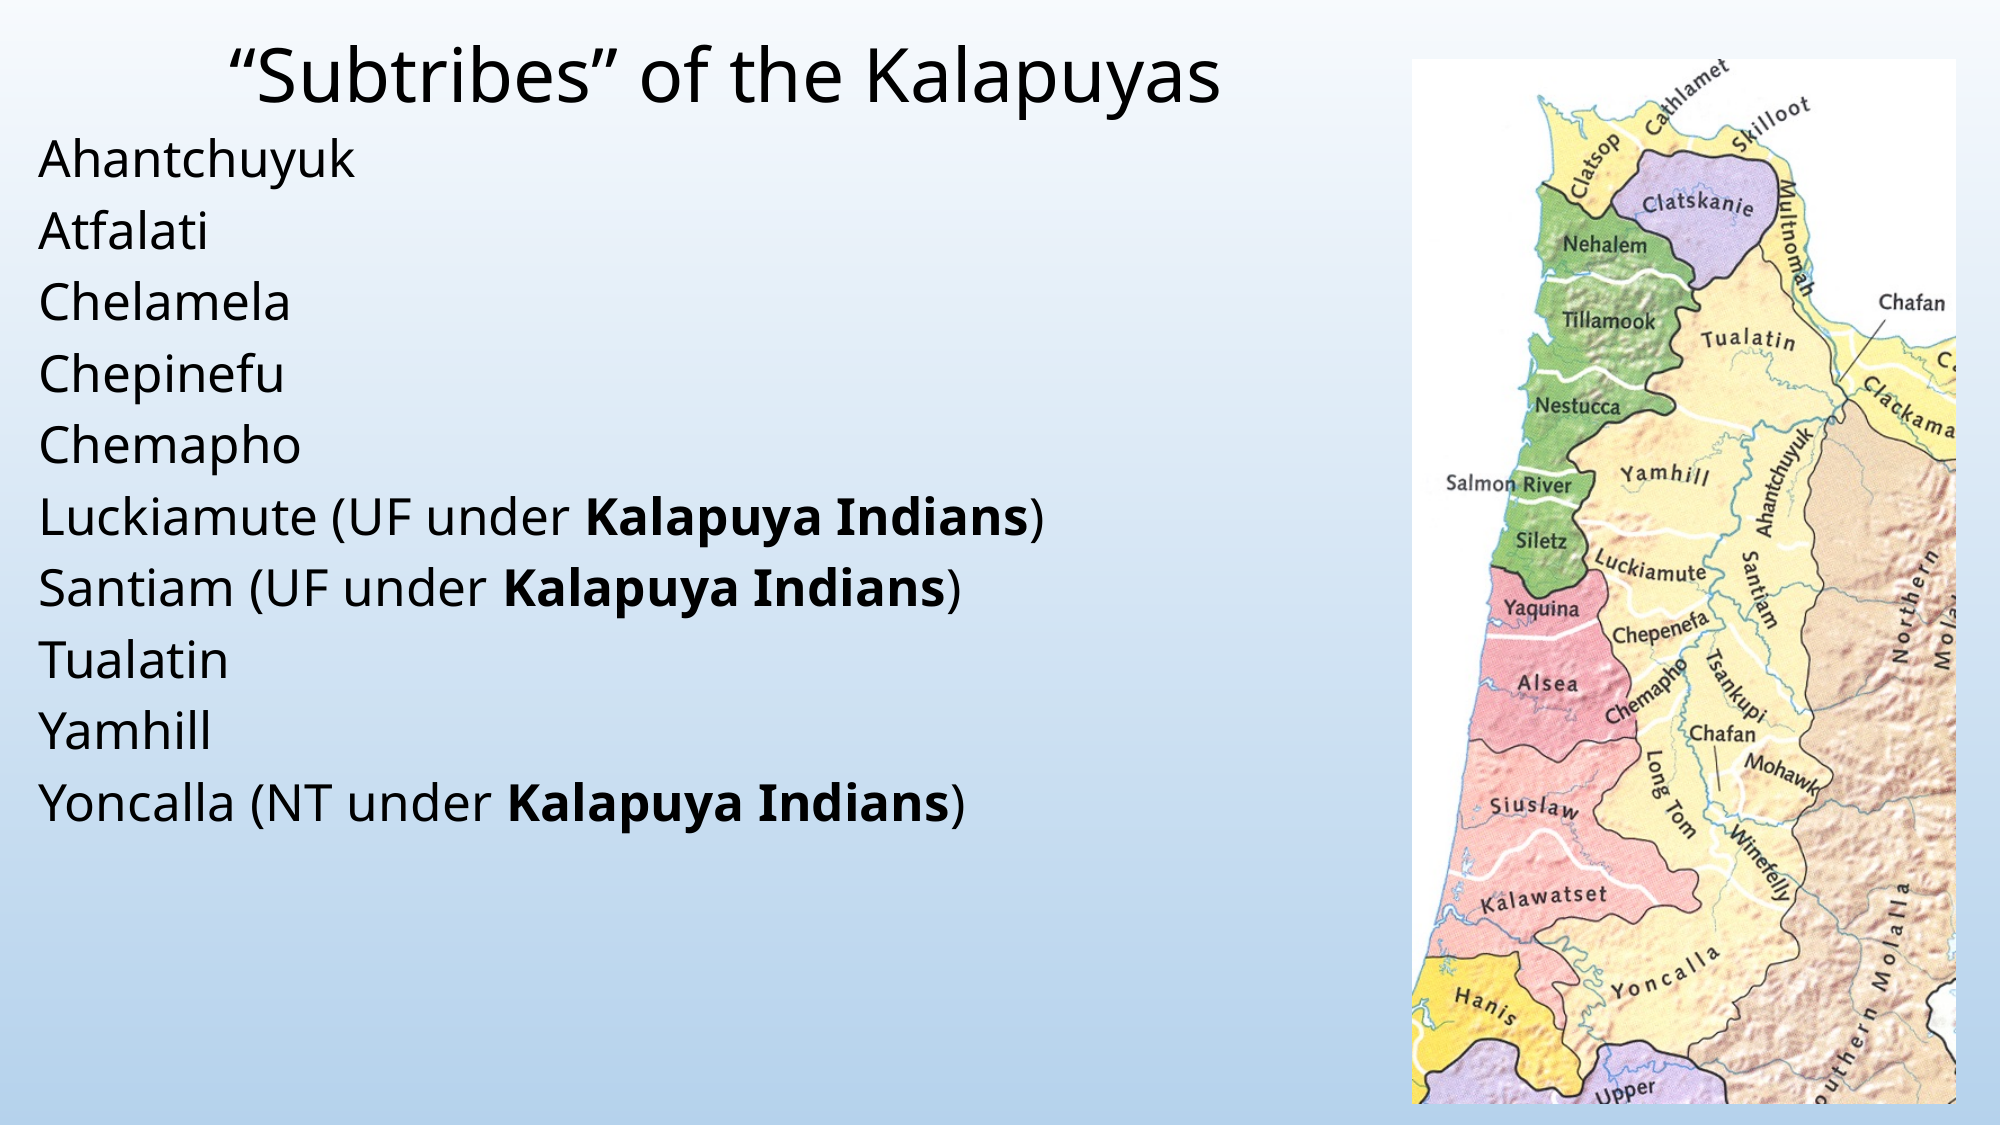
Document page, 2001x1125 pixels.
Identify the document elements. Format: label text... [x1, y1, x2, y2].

list Ahantchuyuk Atfalati Chelamela Chepinefu Chemapho Luckiamute (UF under Kalapuya Indians) Santiam (UF under Kalapuya Indians) Tualatin Yamhill Yoncalla (NT under Kalapuya Indians) [23, 126, 1398, 840]
picture [1412, 59, 1956, 1104]
text_box “Subtribes” of the Kalapuyas [40, 20, 1413, 125]
